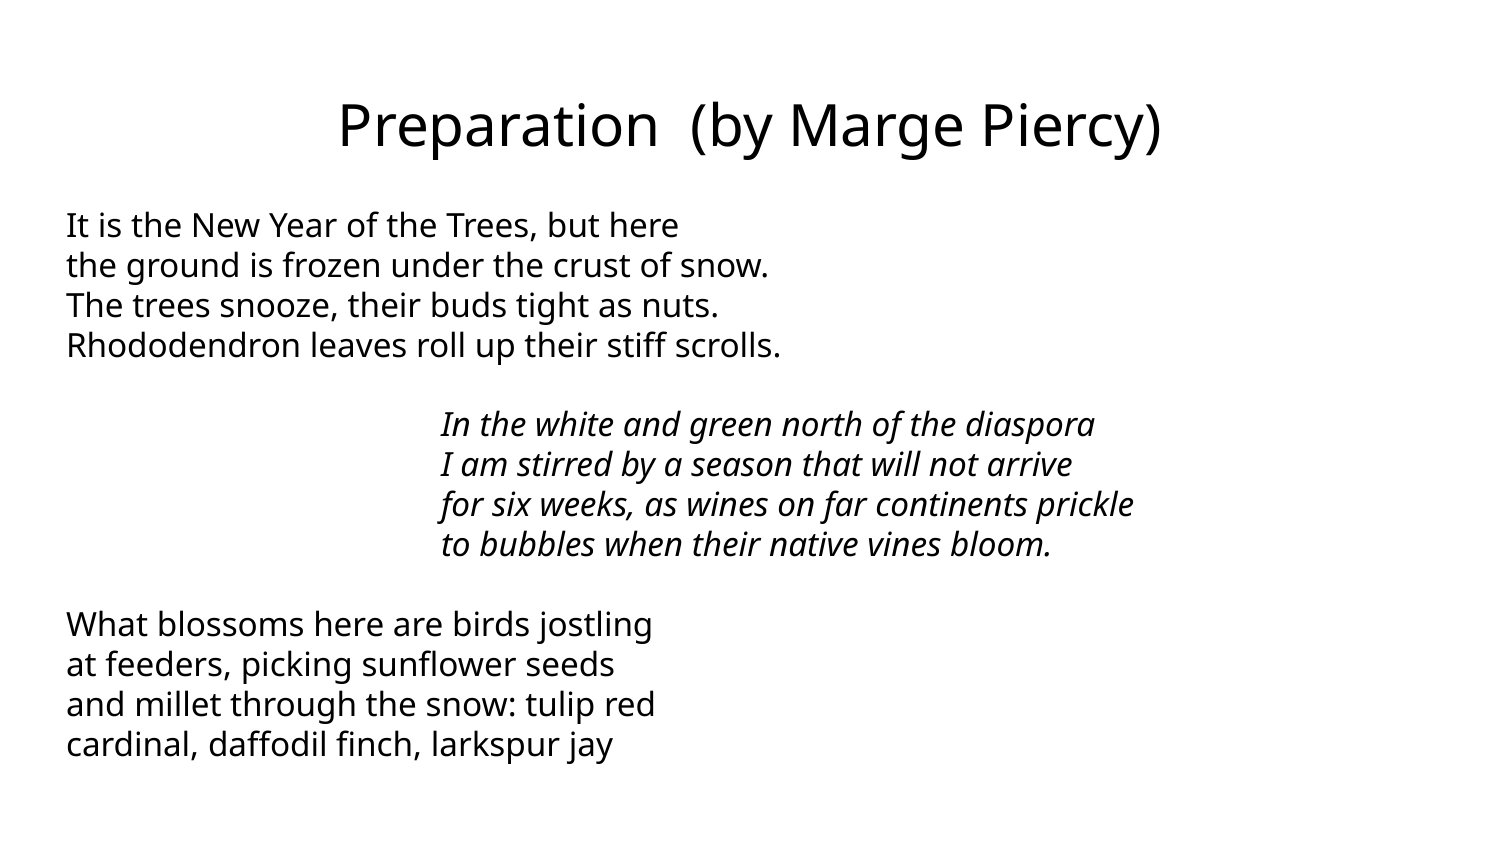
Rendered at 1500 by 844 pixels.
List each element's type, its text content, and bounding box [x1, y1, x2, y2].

title Preparation (by Marge Piercy) [51, 72, 1449, 167]
list It is the New Year of the Trees, but here the ground is frozen under the crust of snow. The trees snooze, their buds tight as nuts. Rhododendron leaves roll up their stiff scrolls. In the white and green north of the diaspora I am stirred by a season that will not arrive for six weeks, as wines on far continents prickle to bubbles when their native vines bloom. What blossoms here are birds jostling at feeders, picking sunflower seeds and millet through the snow: tulip red cardinal, daffodil finch, larkspur jay [51, 189, 1449, 750]
